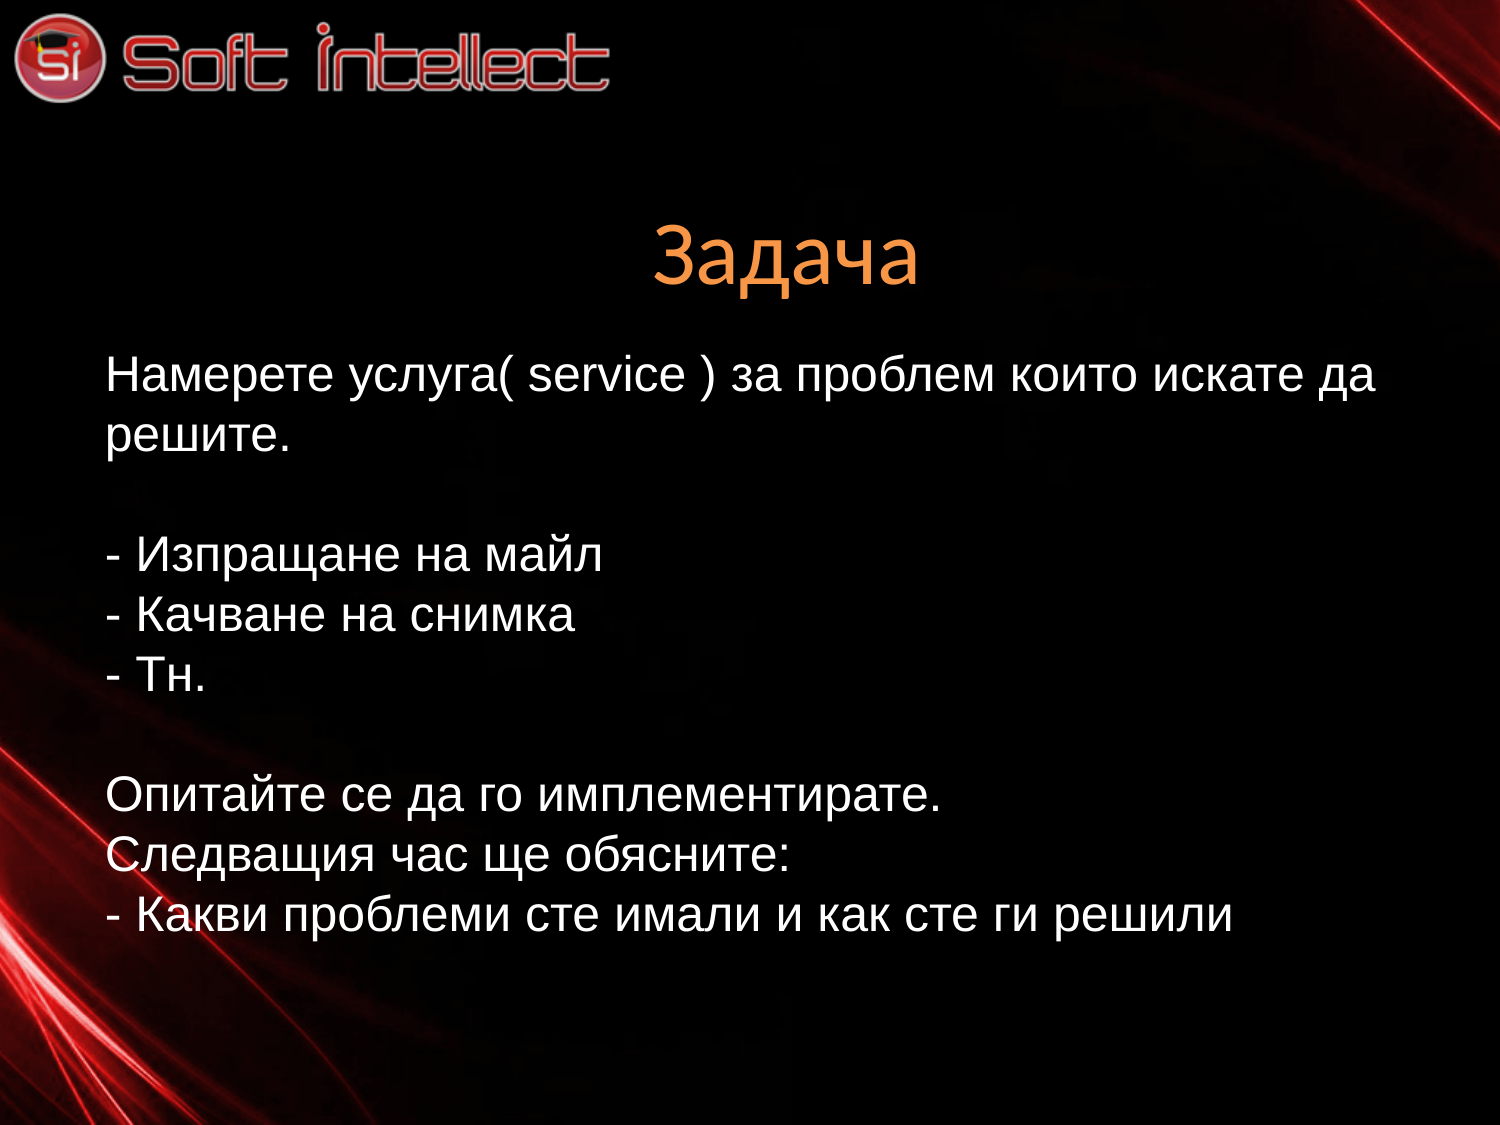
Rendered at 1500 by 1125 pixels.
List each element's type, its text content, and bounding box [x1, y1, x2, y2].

picture [0, 0, 1500, 1125]
text_box Задача [150, 127, 1425, 368]
text_box Намерете услуга( service ) за проблем които искате да решите. - Изпращане на майл - Качване на снимка - Тн. Опитайте се да го имплементирате. Следващия час ще обясните: - Какви проблеми сте имали и как сте ги решили [90, 333, 1396, 1080]
